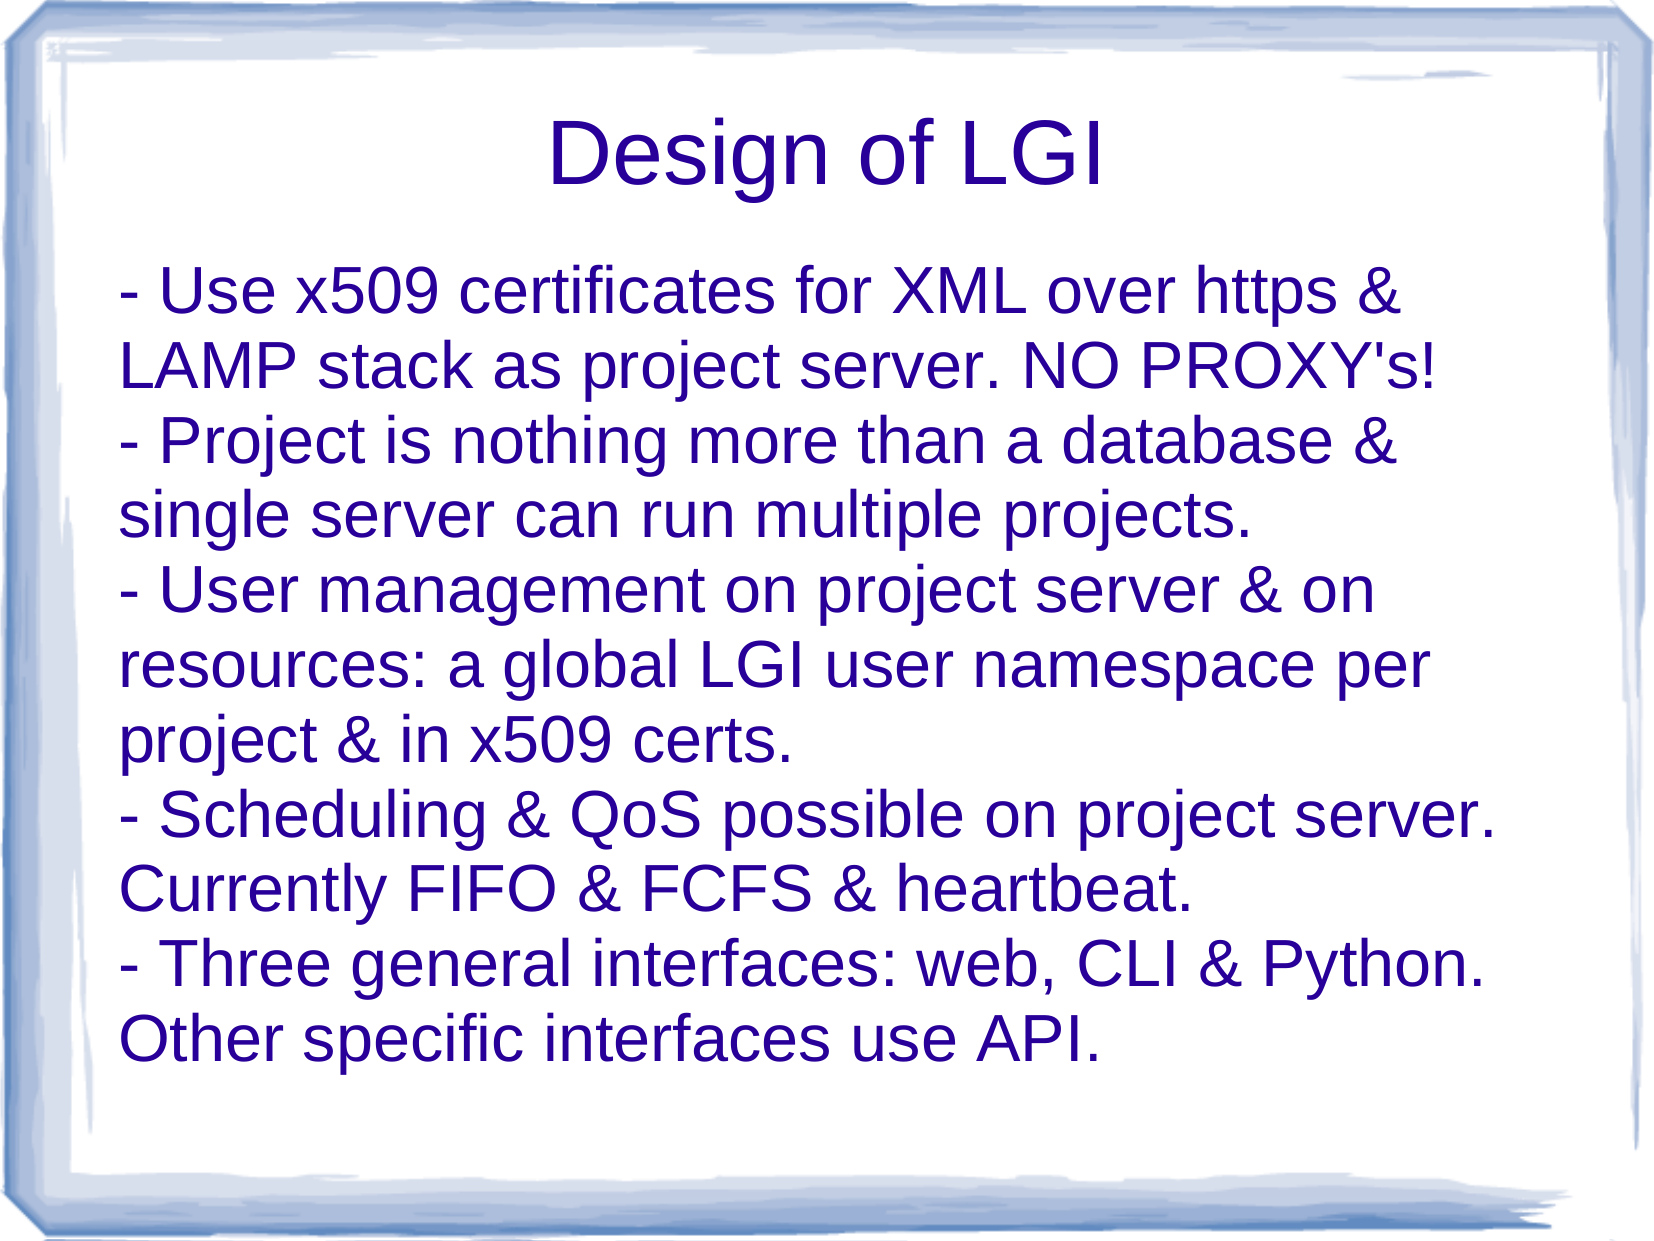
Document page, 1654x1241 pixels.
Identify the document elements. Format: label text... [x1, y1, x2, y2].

subtitle - Use x509 certificates for XML over https & LAMP stack as project server. NO PROXY's! - Project is nothing more than a database & single server can run multiple projects. - User management on project server & on resources: a global LGI user namespace per project & in x509 certs. - Scheduling & QoS possible on project server. Currently FIFO & FCFS & heartbeat. - Three general interfaces: web, CLI & Python. Other specific interfaces use API. [118, 236, 1571, 1093]
title Design of LGI [82, 56, 1571, 250]
picture [0, 0, 1654, 1241]
